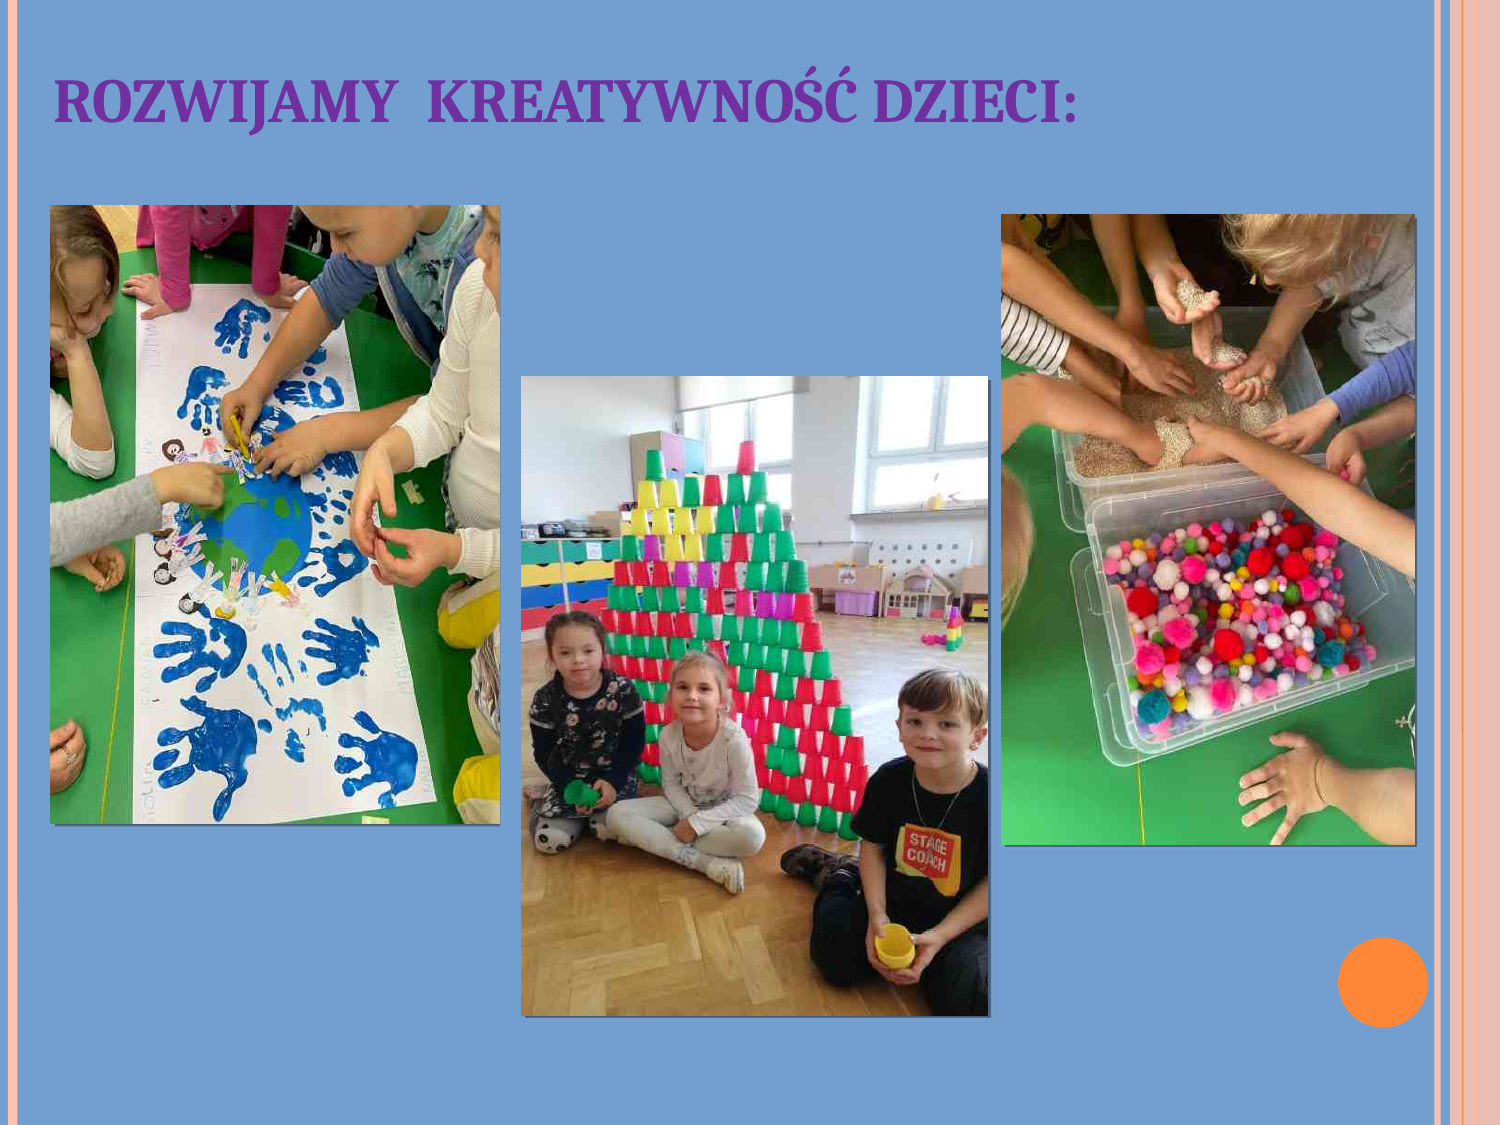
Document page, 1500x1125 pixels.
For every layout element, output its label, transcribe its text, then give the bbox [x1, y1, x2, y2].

picture [521, 376, 988, 1016]
text_box ROZWIJAMY KREATYWNOŚĆ DZIECI: [38, 41, 1143, 143]
picture [50, 205, 500, 824]
picture [1001, 214, 1415, 845]
